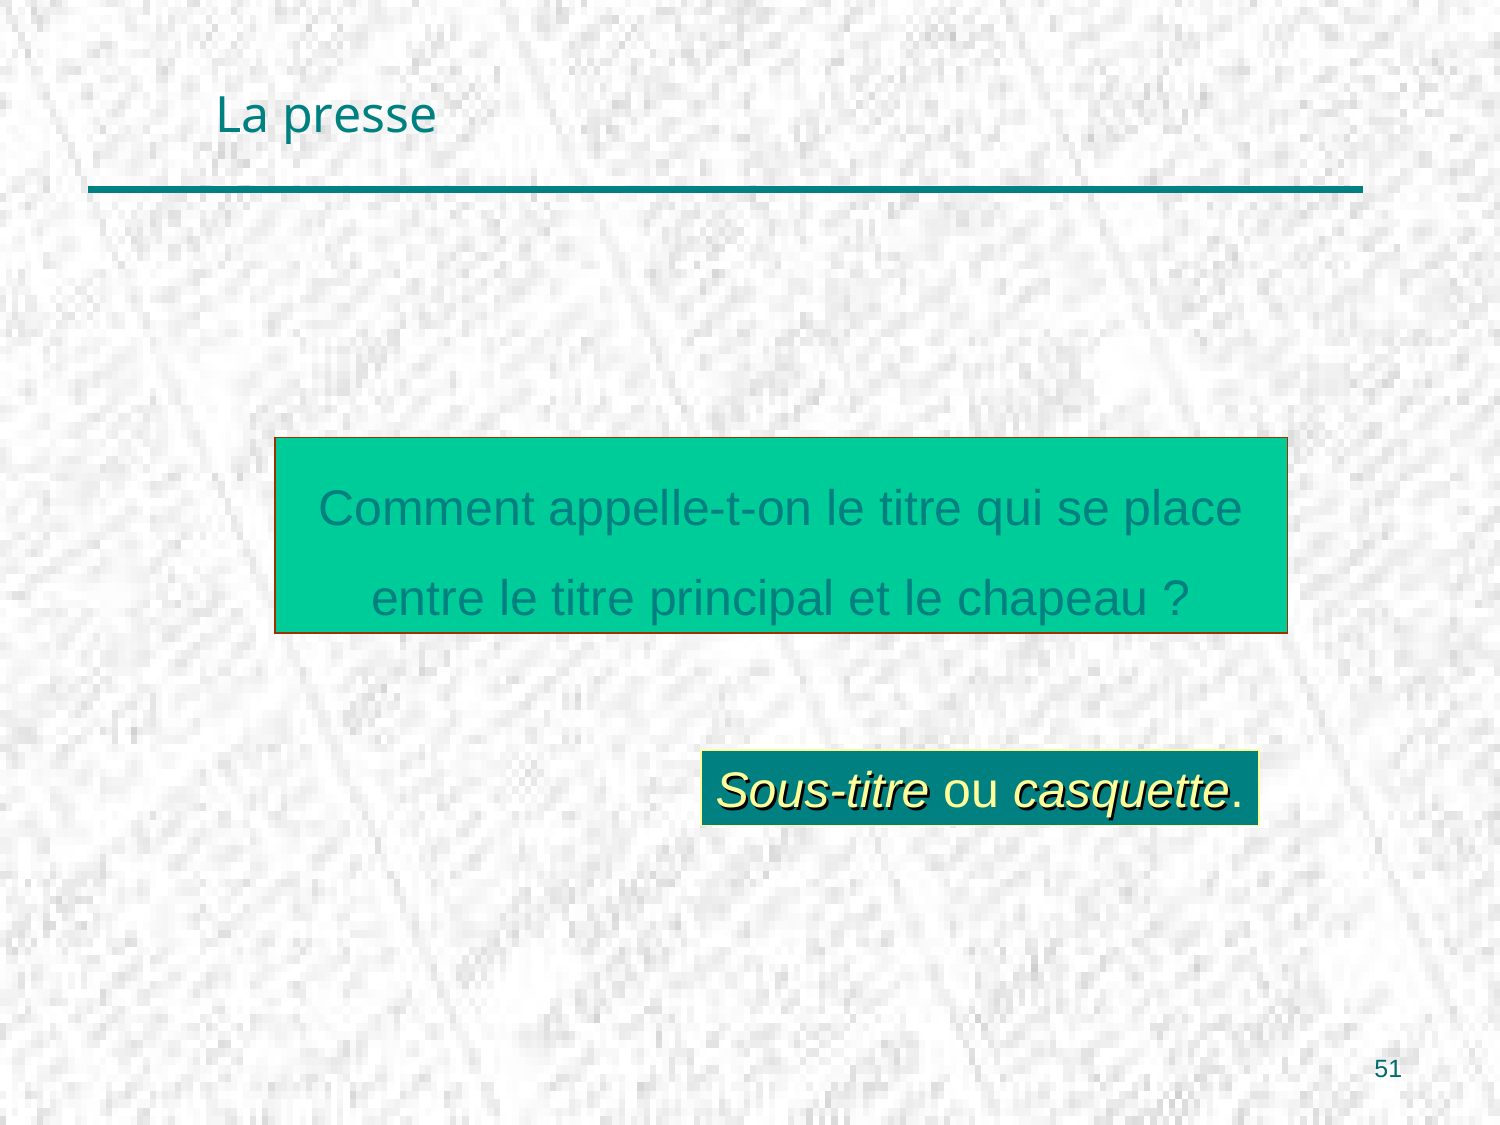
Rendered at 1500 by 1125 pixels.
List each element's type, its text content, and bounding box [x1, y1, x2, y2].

text_box Sous-titre ou casquette. [700, 749, 1259, 826]
text_box La presse [200, 74, 454, 151]
picture [0, 0, 1500, 1125]
text_box Comment appelle-t-on le titre qui se place entre le titre principal et le chapeau ? [274, 437, 1288, 633]
